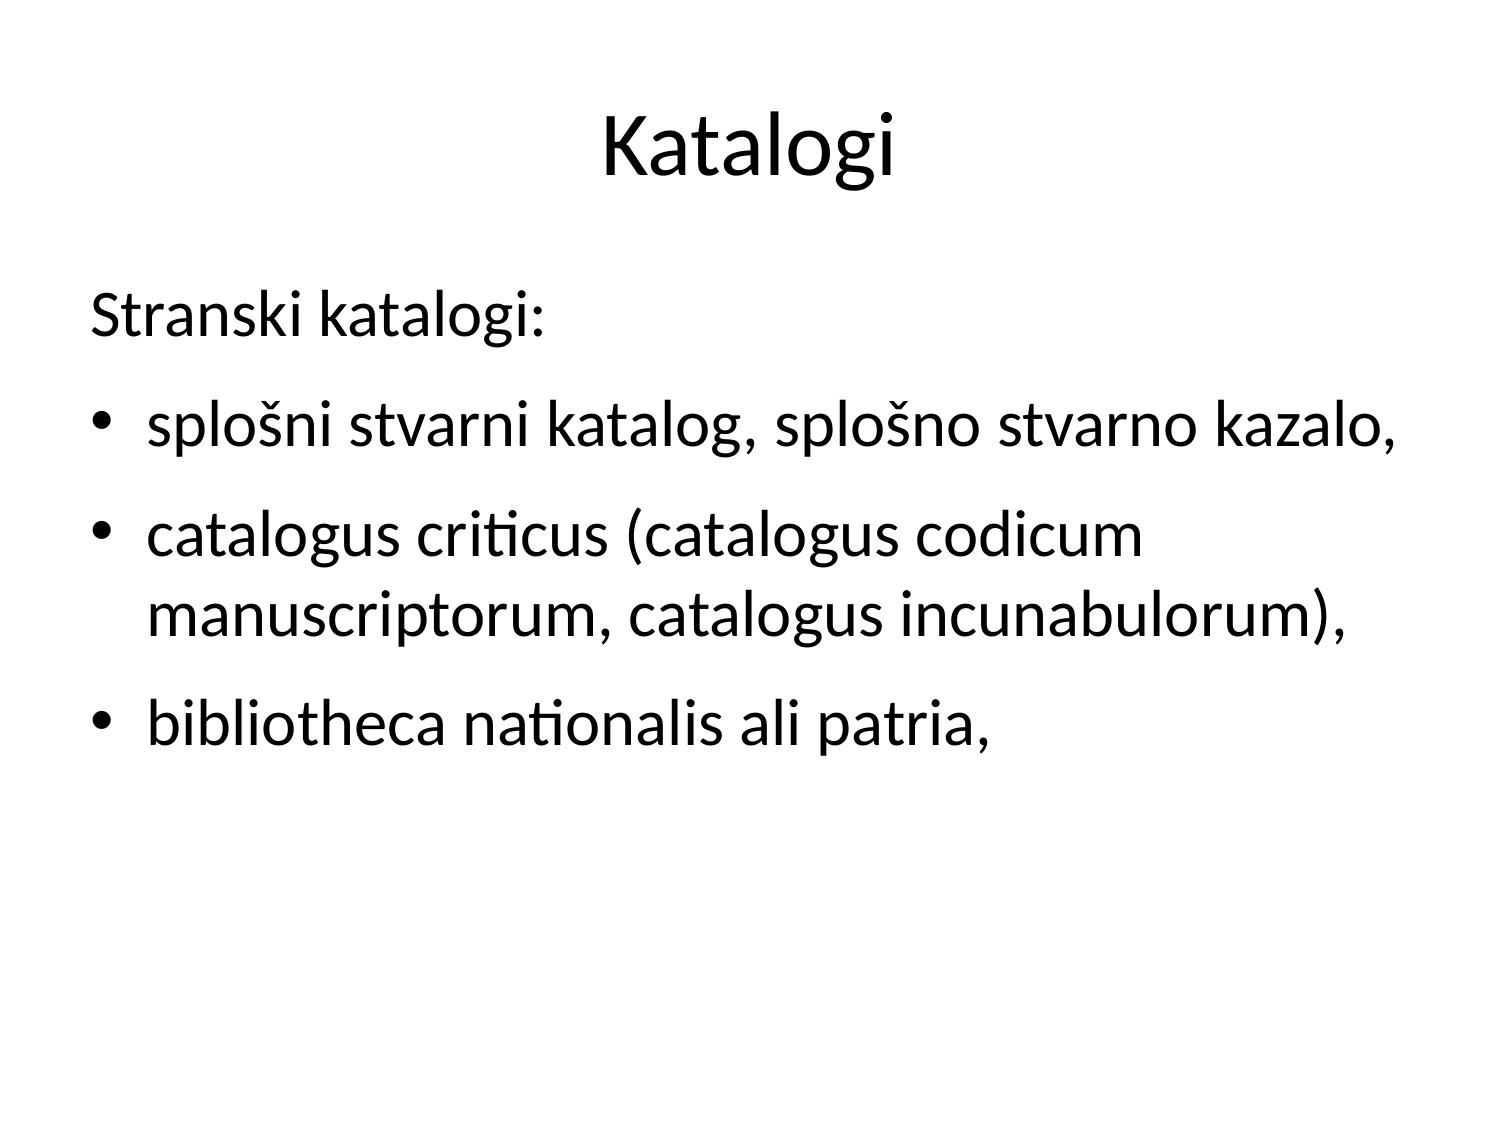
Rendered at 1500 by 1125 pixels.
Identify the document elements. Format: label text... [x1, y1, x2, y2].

list Stranski katalogi: splošni stvarni katalog, splošno stvarno kazalo, catalogus criticus (catalogus codicum manuscriptorum, catalogus incunabulorum), bibliotheca nationalis ali patria, [75, 262, 1425, 1005]
title Katalogi [75, 45, 1425, 233]
